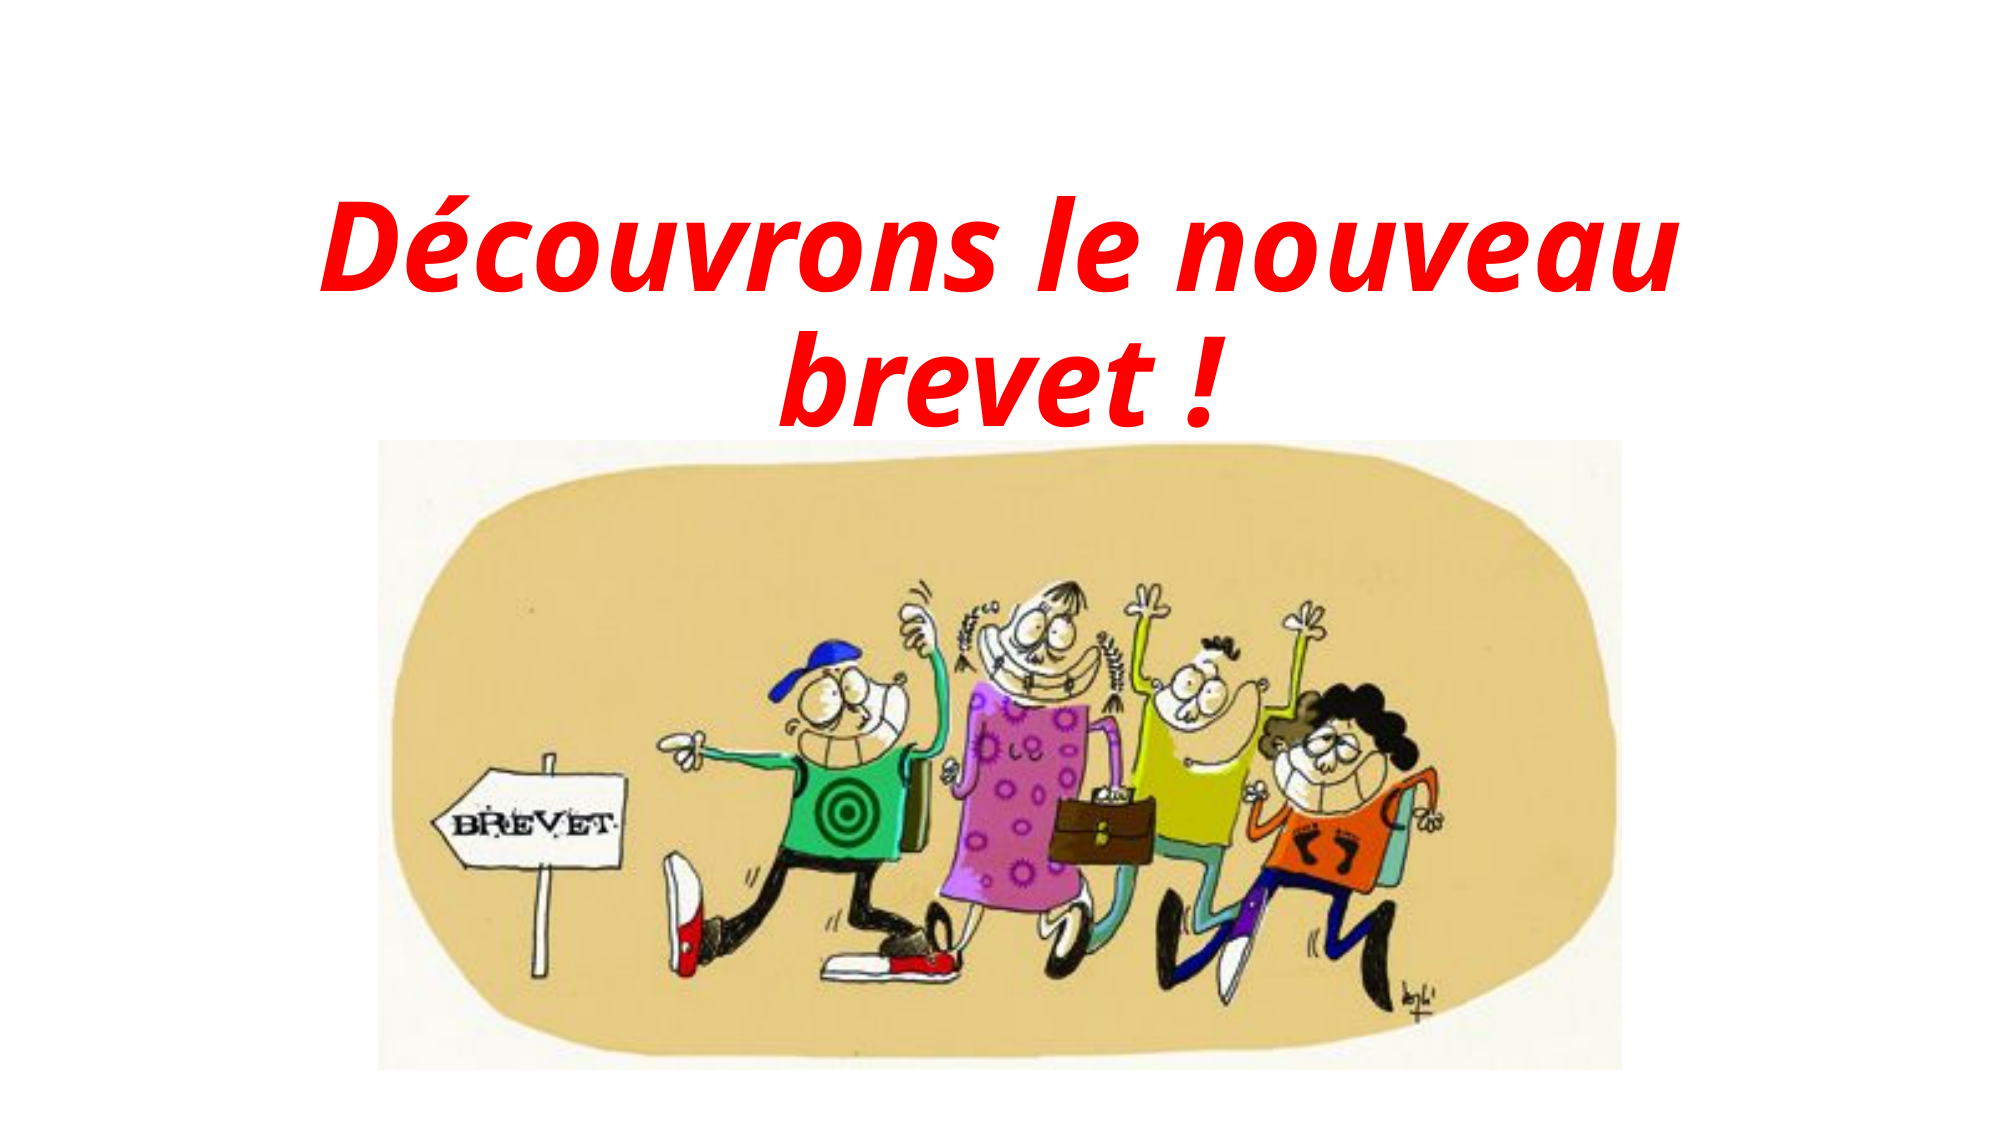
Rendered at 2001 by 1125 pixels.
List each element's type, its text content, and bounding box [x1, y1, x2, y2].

title Découvrons le nouveau brevet ! [249, 68, 1750, 461]
picture [378, 441, 1622, 1070]
